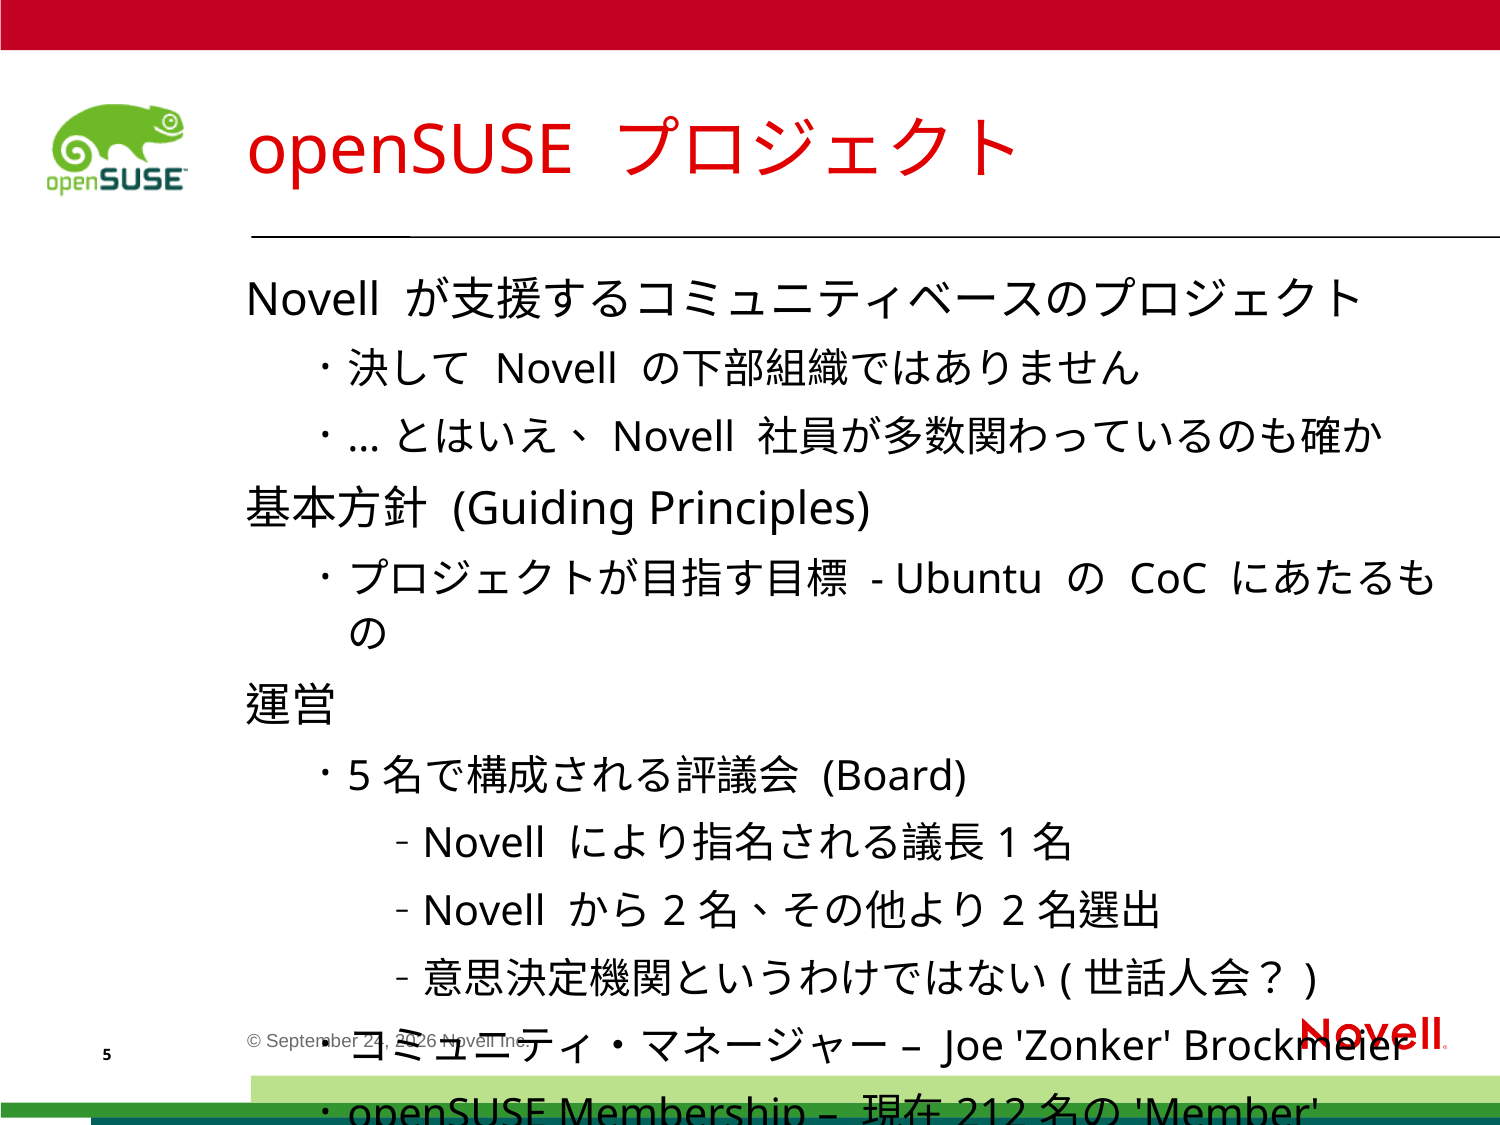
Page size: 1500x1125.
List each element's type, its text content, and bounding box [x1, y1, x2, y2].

title openSUSE プロジェクト [246, 60, 1409, 239]
picture [1315, 1040, 1326, 1056]
picture [1295, 1011, 1453, 1056]
picture [1339, 1040, 1351, 1047]
picture [1301, 1040, 1312, 1056]
picture [47, 104, 188, 197]
list Novell が支援するコミュニティベースのプロジェクト 決して Novell の下部組織ではありません …とはいえ、Novell 社員が多数関わっているのも確か 基本方針 (Guiding Principles) プロジェクトが目指す目標 - Ubuntu の CoC にあたるもの 運営 5名で構成される評議会 (Board) Novell により指名される議長1名 Novell から2名、その他より2名選出 意思決定機関というわけではない(世話人会？) コミュニティ・マネージャー – Joe 'Zonker' Brockmeier openSUSE Membership – 現在212名の'Member' ＊現在、第1回 Board 選挙実施中！ [245, 267, 1458, 1007]
picture [1373, 1040, 1385, 1047]
